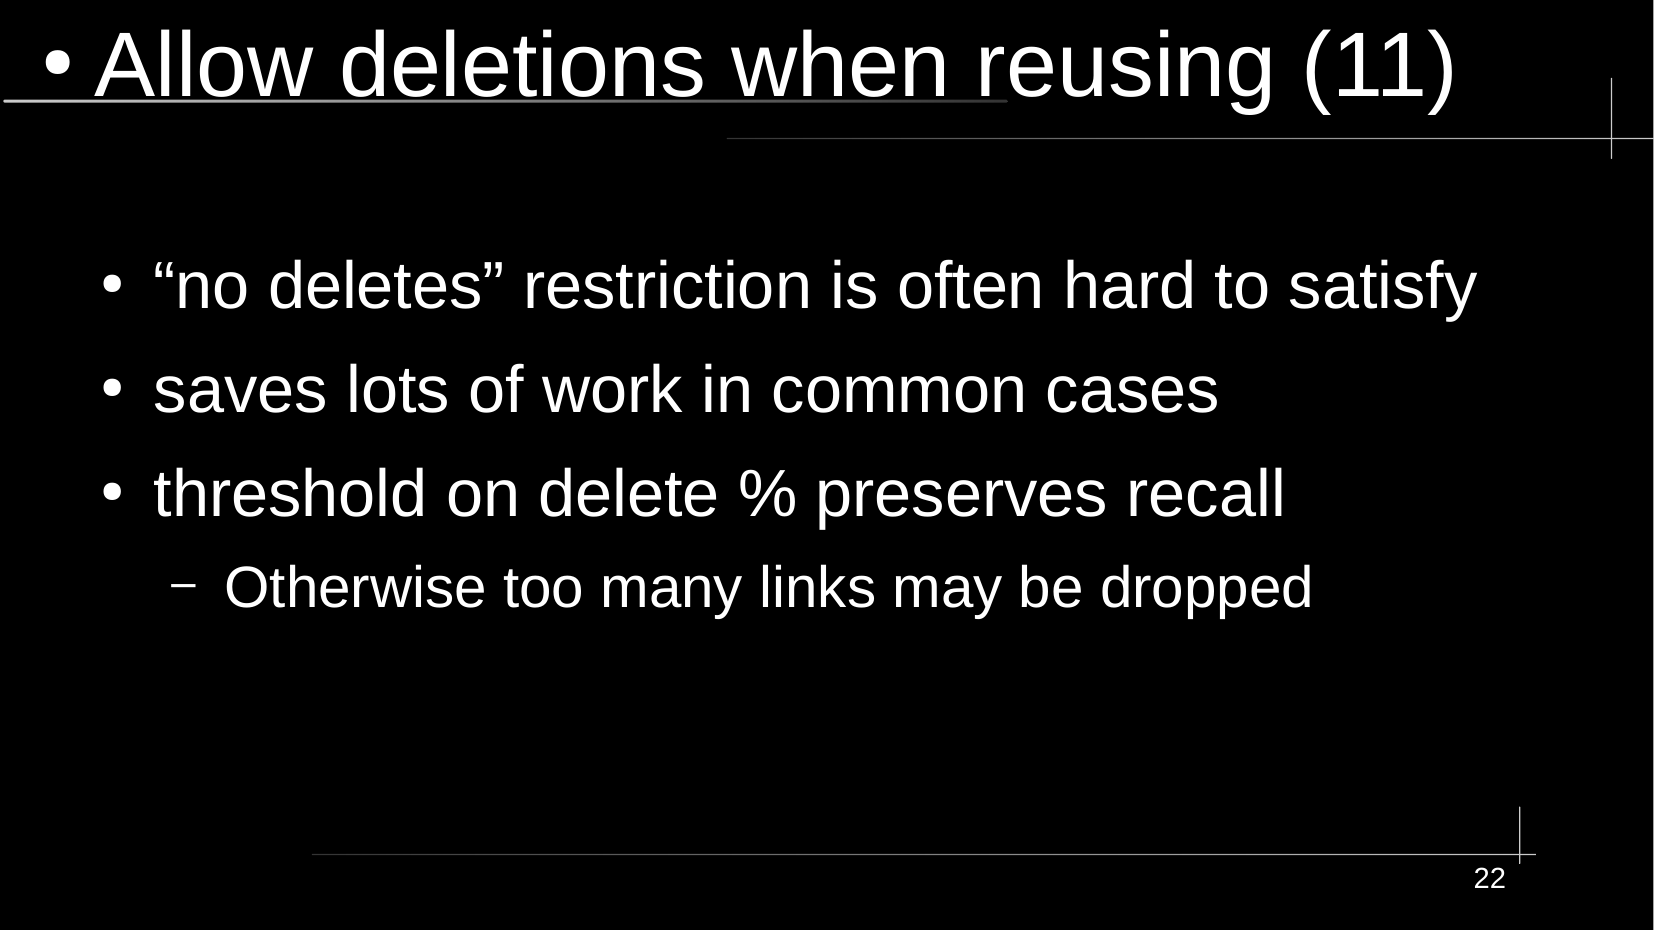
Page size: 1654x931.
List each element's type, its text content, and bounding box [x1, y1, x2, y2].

title Allow deletions when reusing (11) [23, 11, 1589, 119]
list “no deletes” restriction is often hard to satisfy saves lots of work in common cases threshold on delete % preserves recall Otherwise too many links may be dropped [82, 247, 1571, 713]
